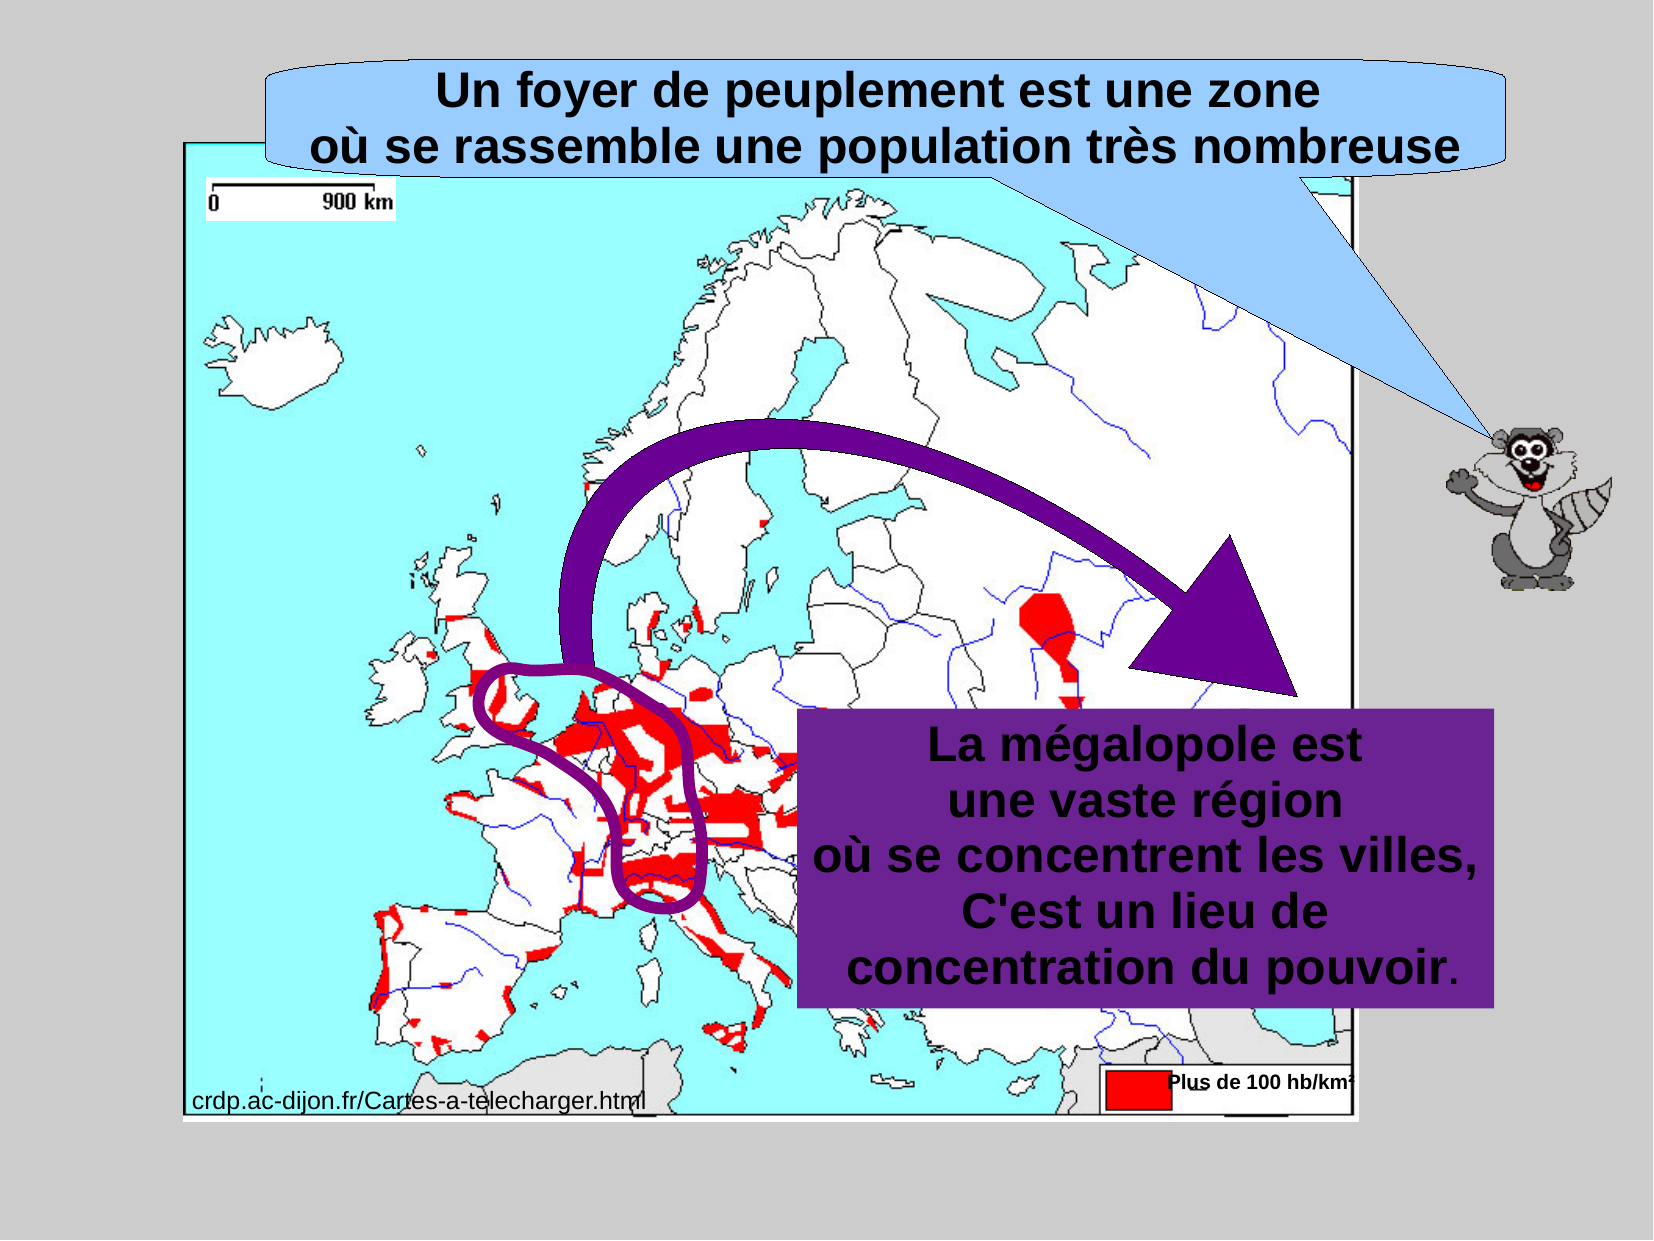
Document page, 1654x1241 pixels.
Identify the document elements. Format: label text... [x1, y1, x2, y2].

text_box La mégalopole est une vaste région où se concentrent les villes, C'est un lieu de concentration du pouvoir. [797, 708, 1495, 1009]
picture [183, 142, 1359, 1123]
picture [1302, 177, 1359, 256]
text_box crdp.ac-dijon.fr/Cartes-a-telecharger.html [177, 1079, 709, 1123]
text_box Un foyer de peuplement est une zone où se rassemble une population très nombreuse [265, 59, 1506, 440]
text_box [558, 418, 1298, 697]
text_box Plus de 100 hb/km² [1152, 1062, 1447, 1123]
picture [1446, 423, 1614, 591]
